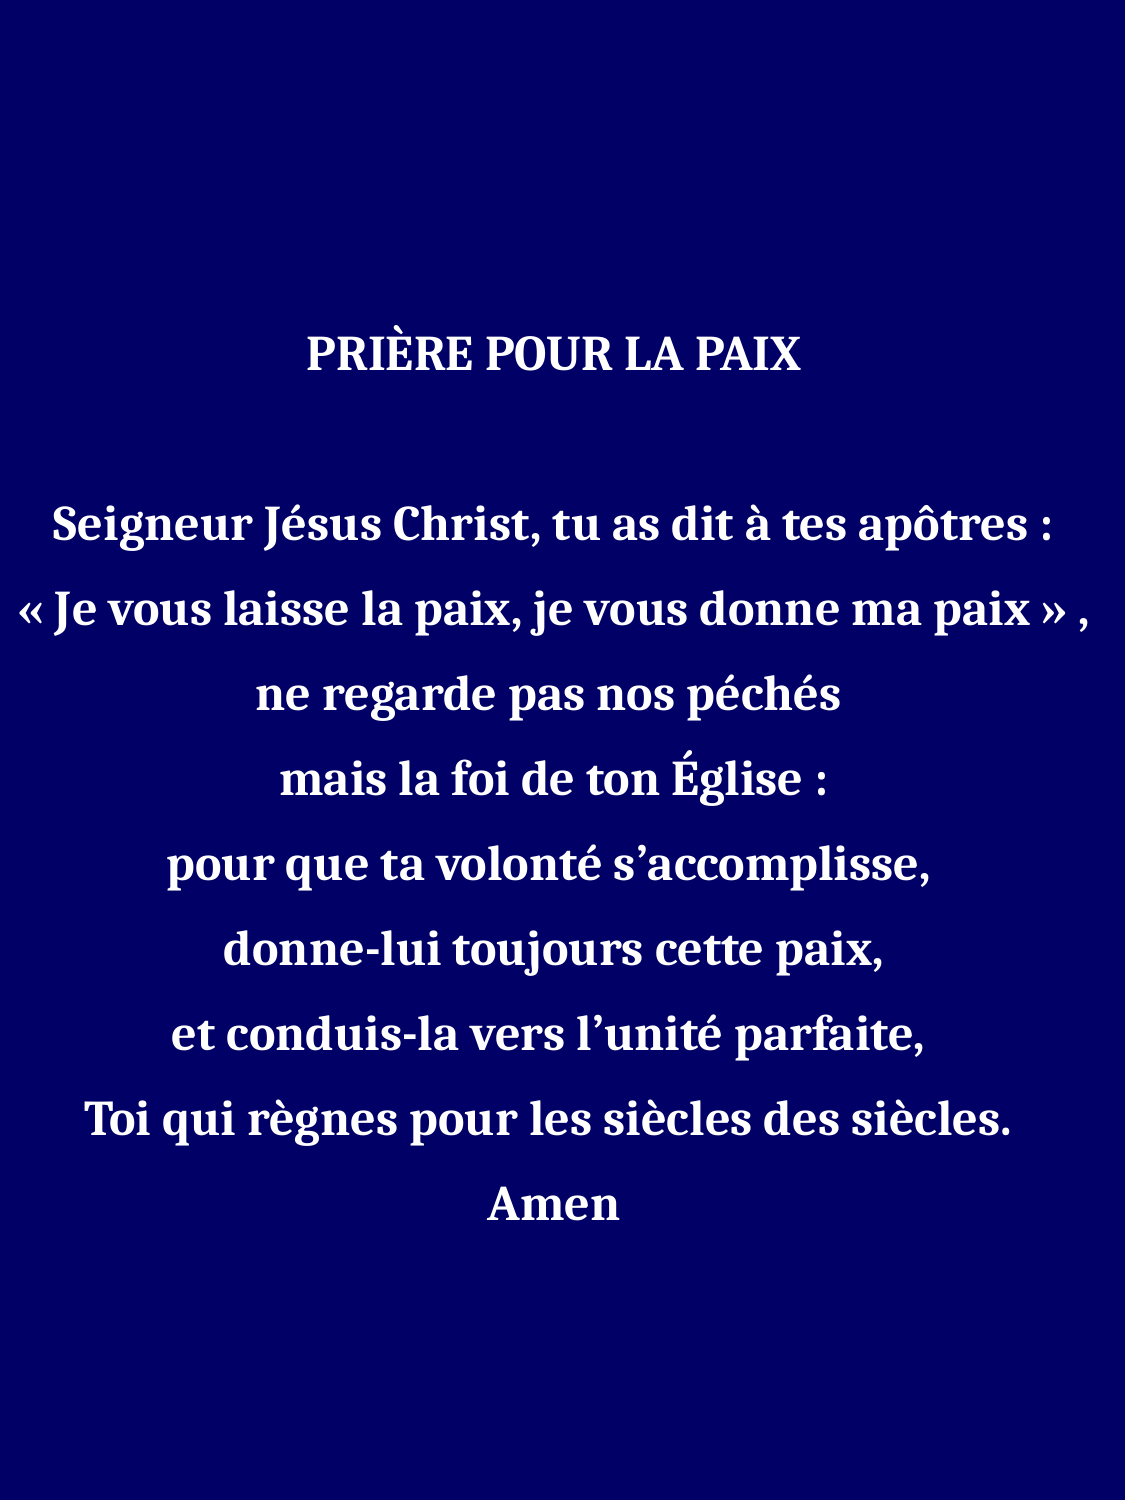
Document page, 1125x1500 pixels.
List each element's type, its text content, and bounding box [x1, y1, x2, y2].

text_box PRIÈRE POUR LA PAIX Seigneur Jésus Christ, tu as dit à tes apôtres : « Je vous laisse la paix, je vous donne ma paix » , ne regarde pas nos péchés mais la foi de ton Église : pour que ta volonté s’accomplisse, donne-lui toujours cette paix, et conduis-la vers l’unité parfaite, Toi qui règnes pour les siècles des siècles. Amen [0, 312, 1125, 1238]
